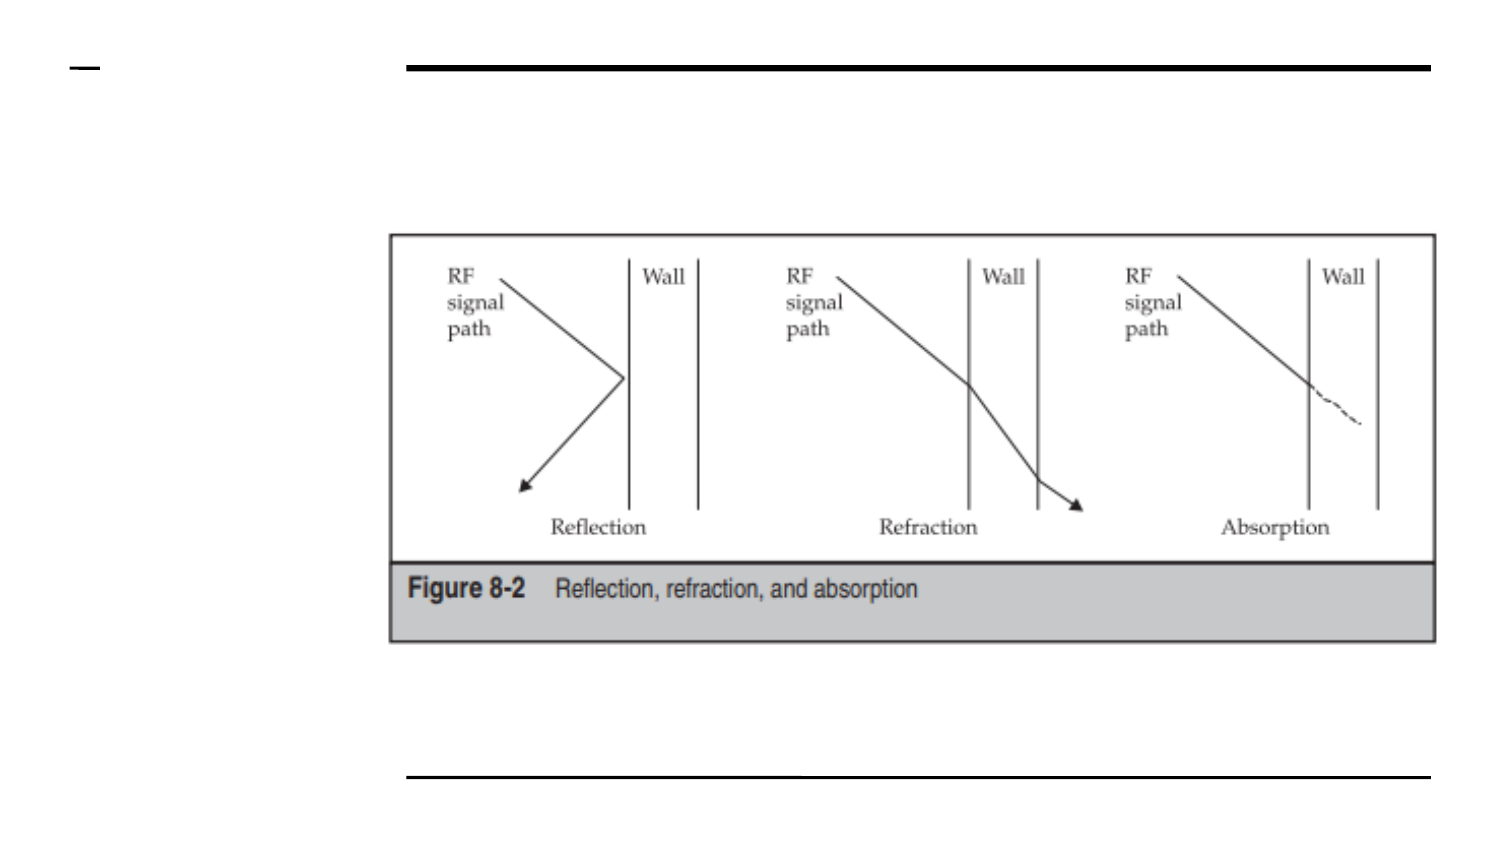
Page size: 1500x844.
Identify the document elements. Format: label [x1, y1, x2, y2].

picture [383, 222, 1445, 655]
